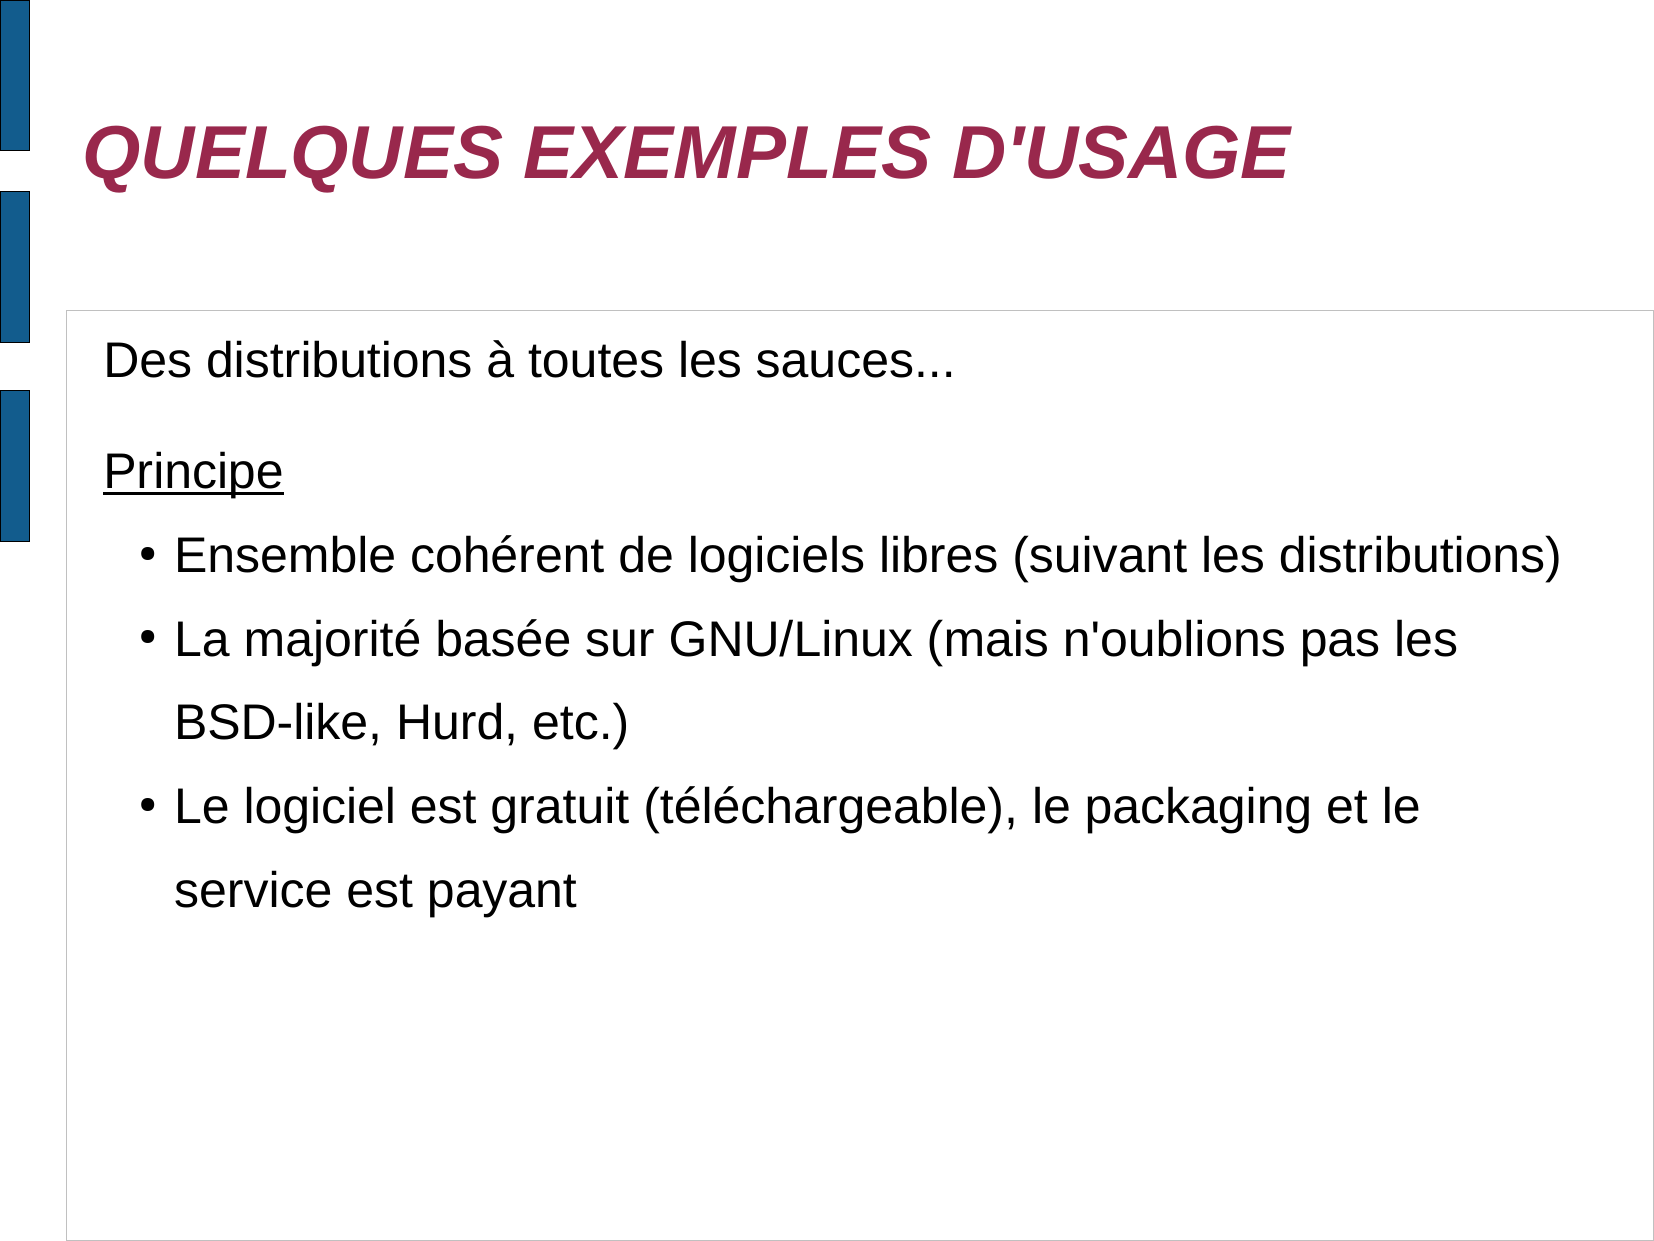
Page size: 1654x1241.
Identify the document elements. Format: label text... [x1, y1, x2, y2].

title QUELQUES EXEMPLES D'USAGE [82, 49, 1571, 257]
text_box Des distributions à toutes les sauces... Principe Ensemble cohérent de logiciels libres (suivant les distributions) La majorité basée sur GNU/Linux (mais n'oublions pas les BSD-like, Hurd, etc.) Le logiciel est gratuit (téléchargeable), le packaging et le service est payant [88, 324, 1595, 1241]
